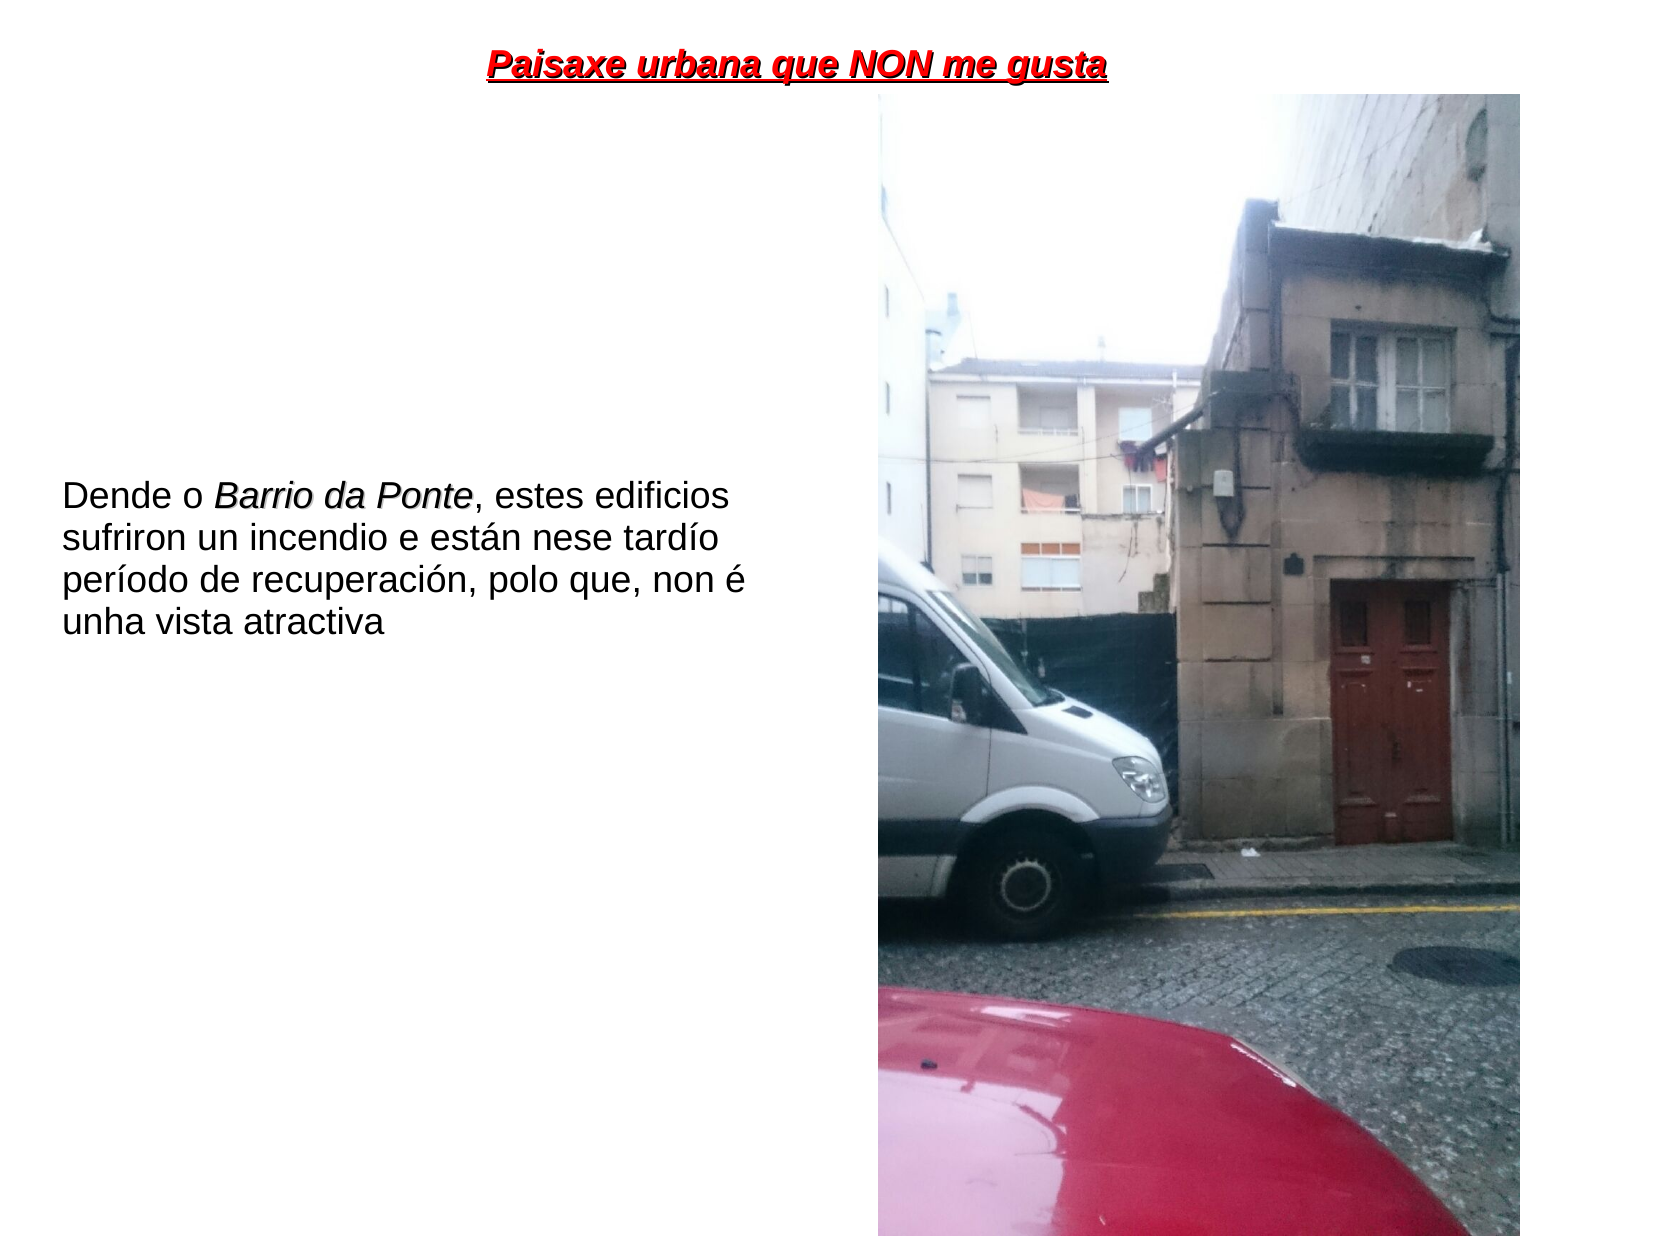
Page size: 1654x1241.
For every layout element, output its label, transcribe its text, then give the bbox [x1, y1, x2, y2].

text_box Paisaxe urbana que NON me gusta [471, 35, 1123, 93]
text_box Dende o Barrio da Ponte, estes edificios sufriron un incendio e están nese tardío período de recuperación, polo que, non é unha vista atractiva [47, 466, 804, 650]
picture [878, 94, 1520, 1236]
